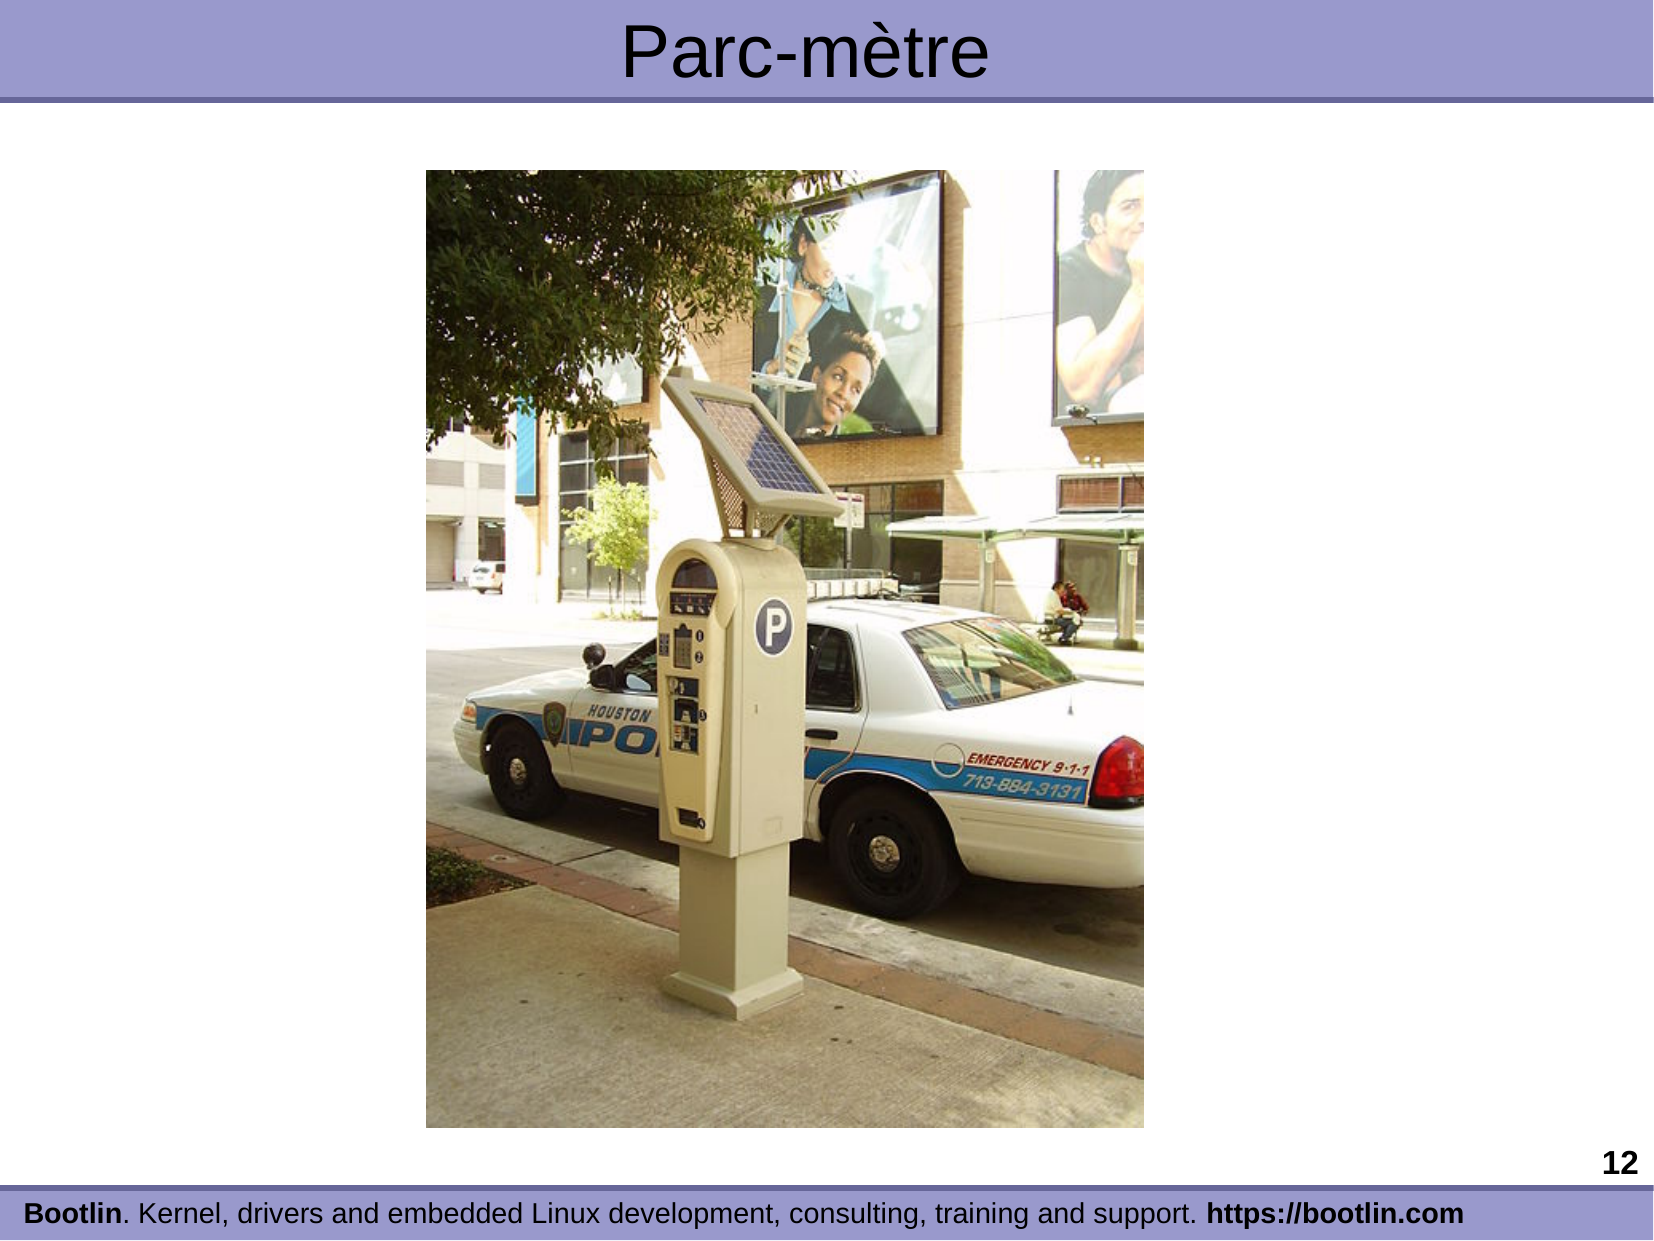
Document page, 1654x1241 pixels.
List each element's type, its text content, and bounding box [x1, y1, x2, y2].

picture [426, 170, 1144, 1128]
title Parc-mètre [60, 5, 1551, 97]
